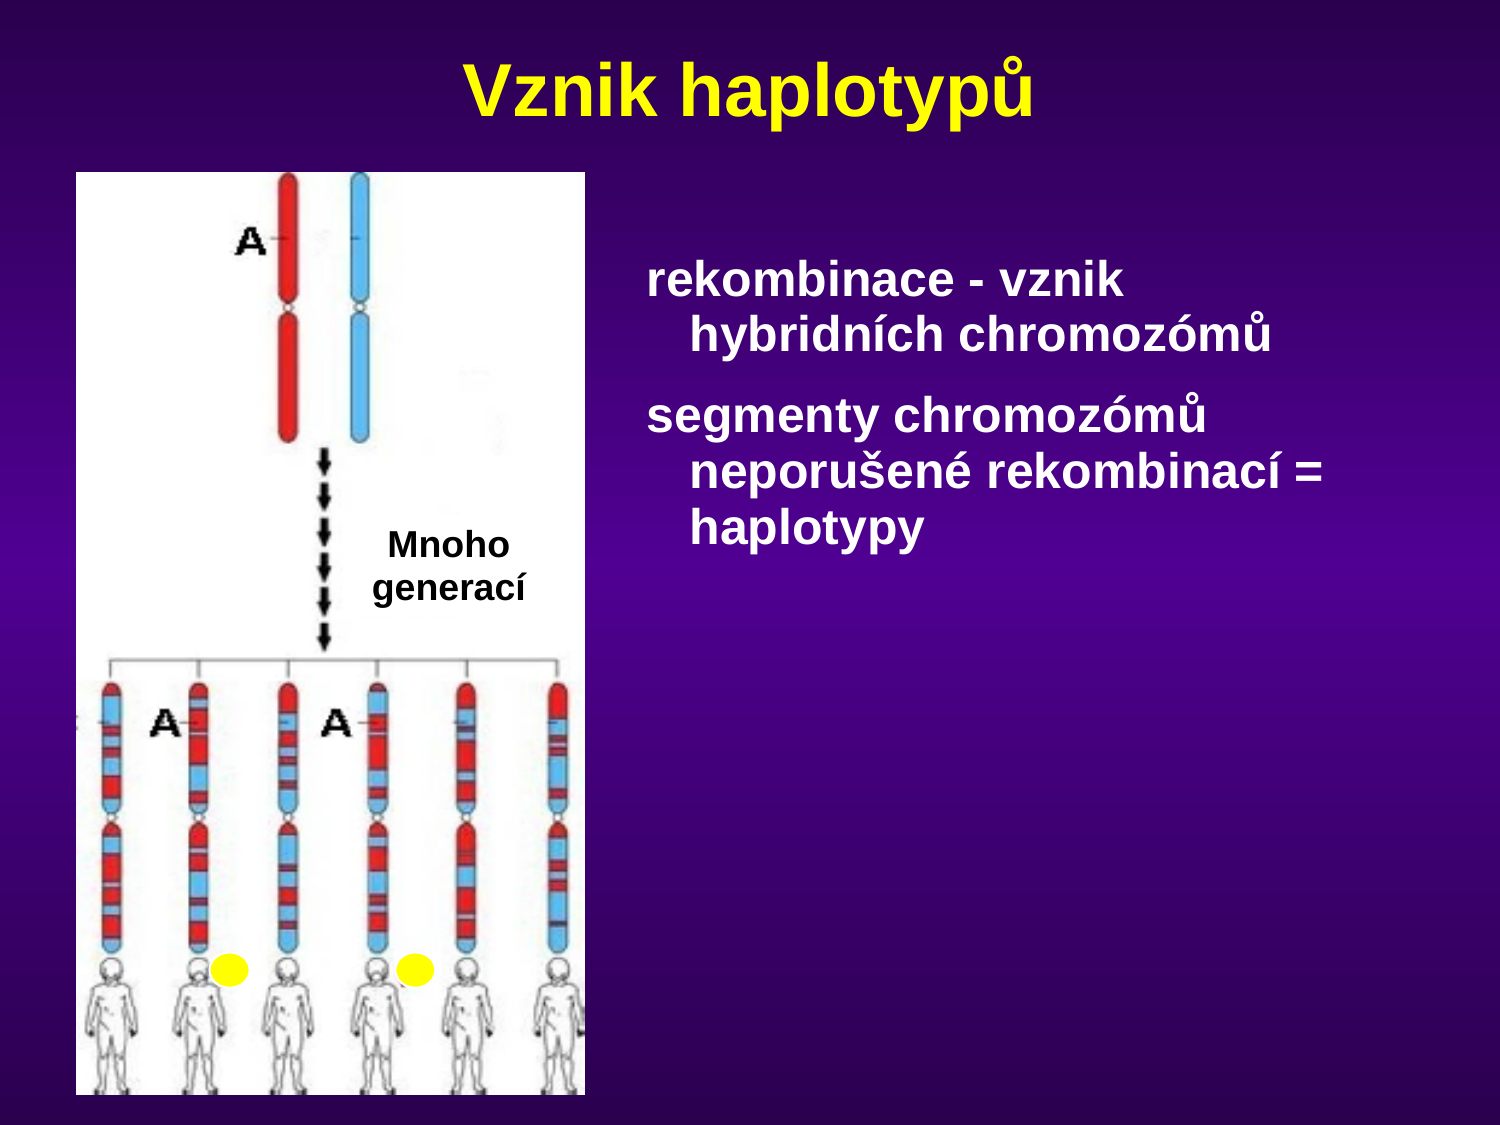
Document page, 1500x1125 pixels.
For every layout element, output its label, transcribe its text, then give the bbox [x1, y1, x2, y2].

picture [76, 172, 585, 1095]
text_box rekombinace - vznik hybridních chromozómů segmenty chromozómů neporušené rekombinací = haplotypy [631, 243, 1388, 622]
text_box [395, 952, 436, 988]
title Vznik haplotypů [64, 37, 1436, 143]
text_box Mnoho generací [342, 516, 556, 616]
text_box [209, 952, 250, 988]
